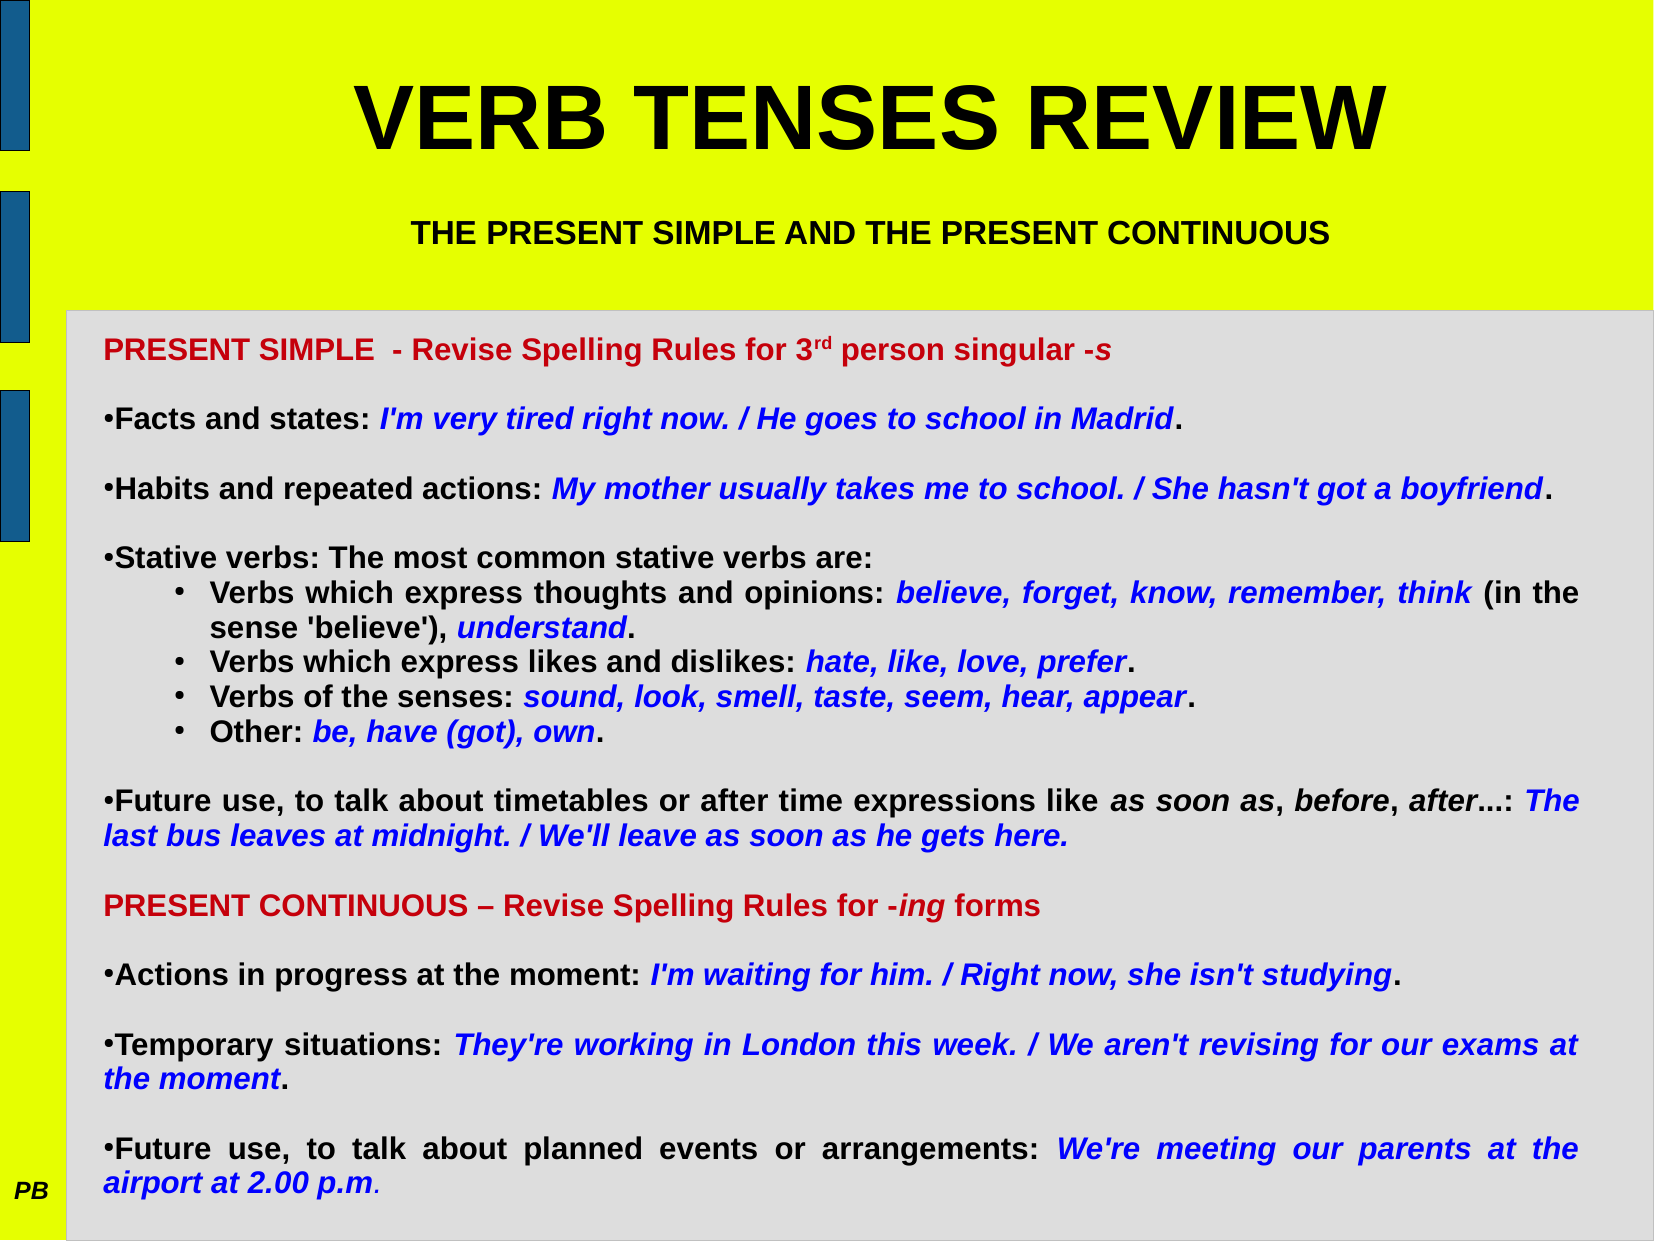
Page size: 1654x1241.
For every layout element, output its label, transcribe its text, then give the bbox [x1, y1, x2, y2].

text_box THE PRESENT SIMPLE AND THE PRESENT CONTINUOUS [383, 206, 1359, 260]
text_box VERB TENSES REVIEW [177, 59, 1565, 177]
text_box PB [0, 1169, 64, 1241]
text_box PRESENT SIMPLE - Revise Spelling Rules for 3rd person singular -s Facts and states: I'm very tired right now. / He goes to school in Madrid. Habits and repeated actions: My mother usually takes me to school. / She hasn't got a boyfriend. Stative verbs: The most common stative verbs are: Verbs which express thoughts and opinions: believe, forget, know, remember, think (in the sense 'believe'), understand. Verbs which express likes and dislikes: hate, like, love, prefer. Verbs of the senses: sound, look, smell, taste, seem, hear, appear. Other: be, have (got), own. Future use, to talk about timetables or after time expressions like as soon as, before, after...: The last bus leaves at midnight. / We'll leave as soon as he gets here. PRESENT CONTINUOUS – Revise Spelling Rules for -ing forms Actions in progress at the moment: I'm waiting for him. / Right now, she isn't studying. Temporary situations: They're working in London this week. / We aren't revising for our exams at the moment. Future use, to talk about planned events or arrangements: We're meeting our parents at the airport at 2.00 p.m. [88, 324, 1595, 1241]
